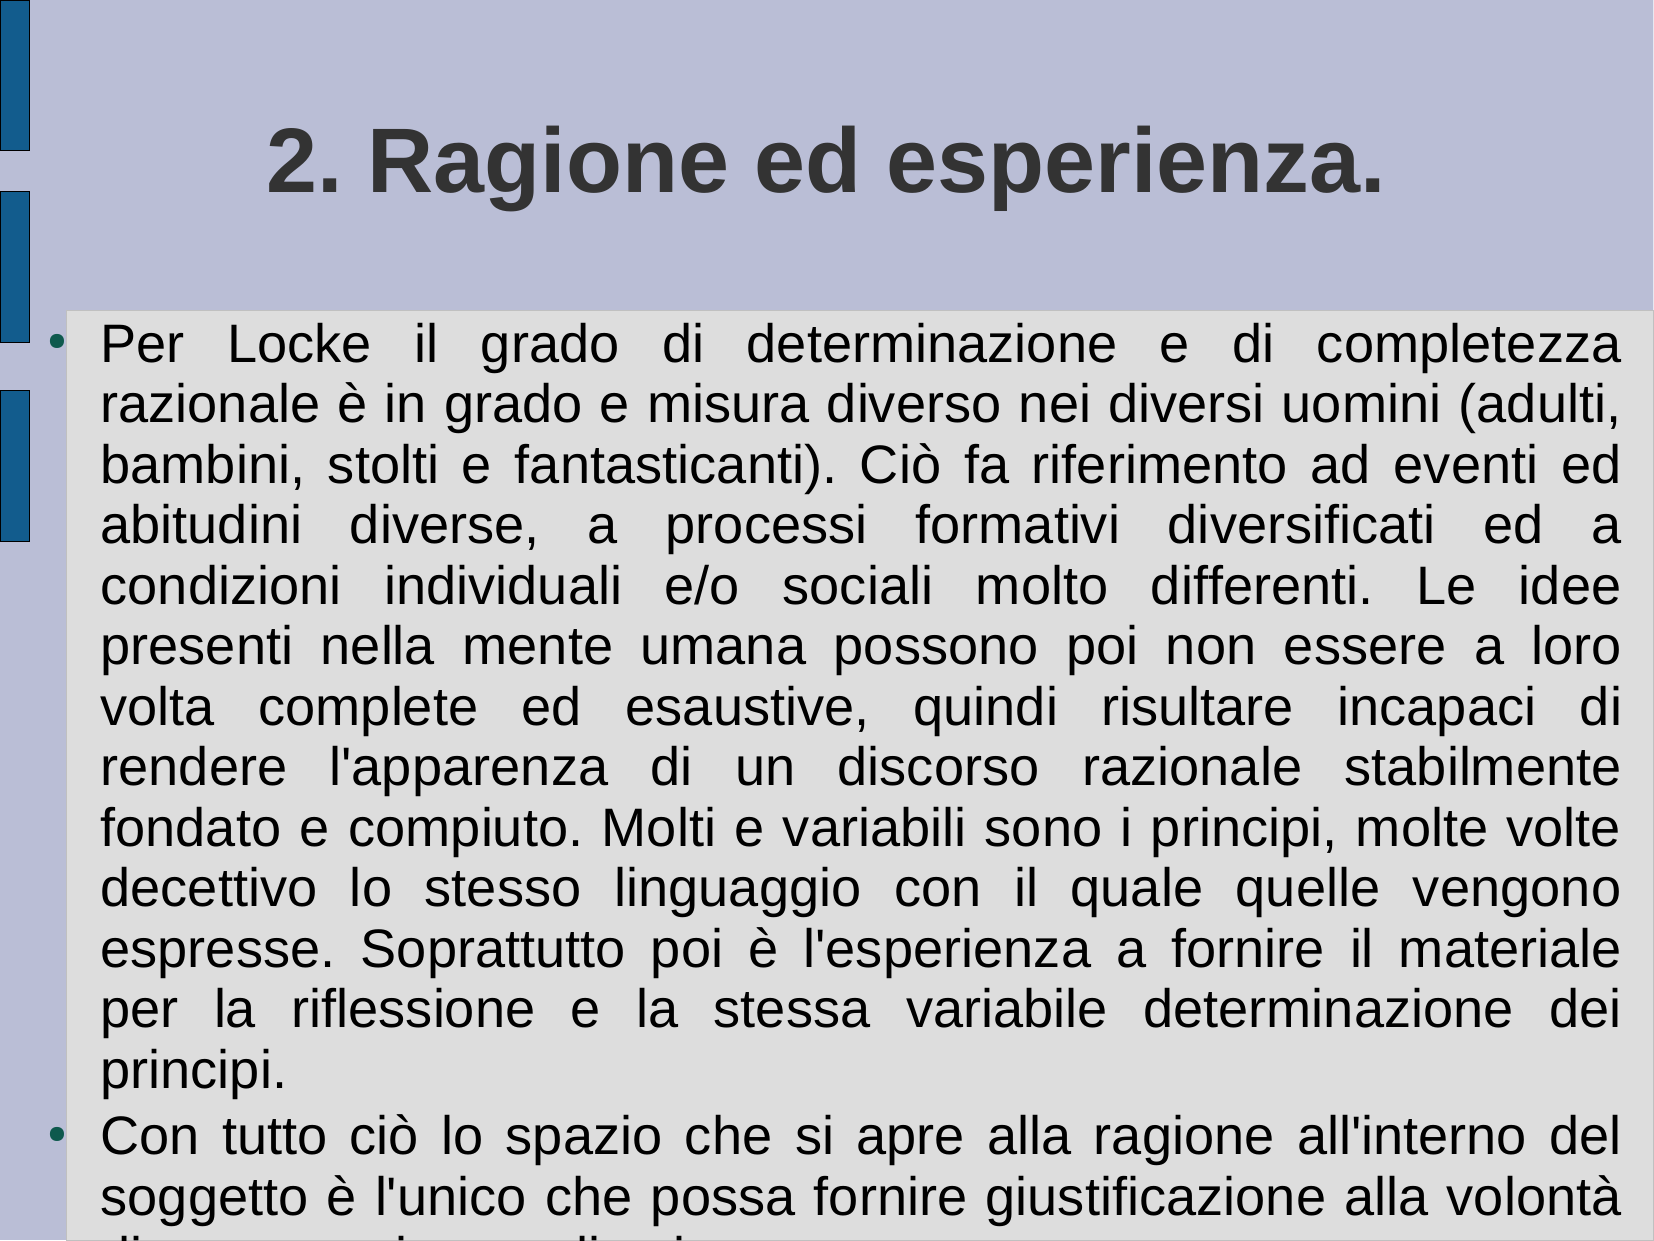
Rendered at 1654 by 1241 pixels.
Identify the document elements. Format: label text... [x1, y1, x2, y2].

title 2. Ragione ed esperienza. [59, 82, 1595, 240]
list Per Locke il grado di determinazione e di completezza razionale è in grado e misura diverso nei diversi uomini (adulti, bambini, stolti e fantasticanti). Ciò fa riferimento ad eventi ed abitudini diverse, a processi formativi diversificati ed a condizioni individuali e/o sociali molto differenti. Le idee presenti nella mente umana possono poi non essere a loro volta complete ed esaustive, quindi risultare incapaci di rendere l'apparenza di un discorso razionale stabilmente fondato e compiuto. Molti e variabili sono i principi, molte volte decettivo lo stesso linguaggio con il quale quelle vengono espresse. Soprattutto poi è l'esperienza a fornire il materiale per la riflessione e la stessa variabile determinazione dei principi. Con tutto ciò lo spazio che si apre alla ragione all'interno del soggetto è l'unico che possa fornire giustificazione alla volontà di comprensione e di azione umana. [29, 312, 1625, 1227]
